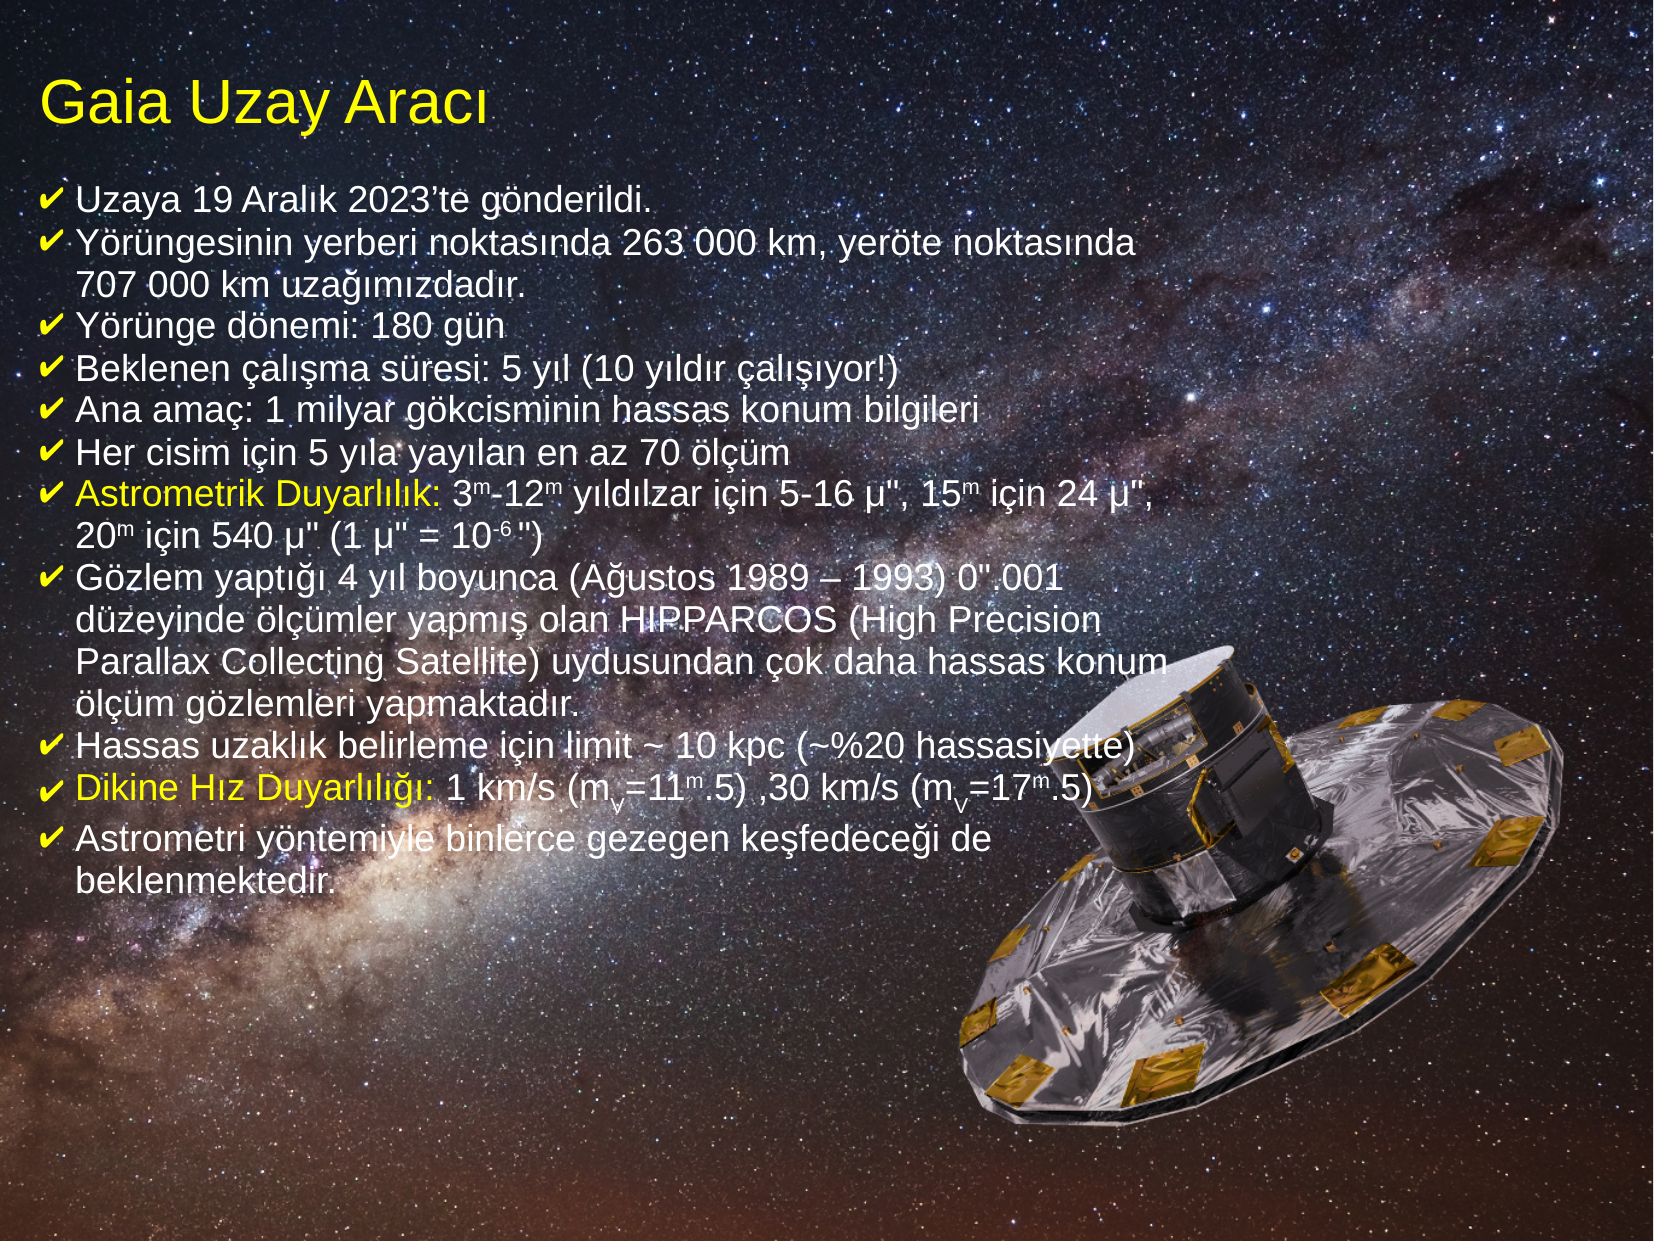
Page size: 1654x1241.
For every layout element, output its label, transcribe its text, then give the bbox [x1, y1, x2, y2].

text_box Gaia Uzay Aracı Uzaya 19 Aralık 2023’te gönderildi. Yörüngesinin yerberi noktasında 263 000 km, yeröte noktasında 707 000 km uzağımızdadır. Yörünge dönemi: 180 gün Beklenen çalışma süresi: 5 yıl (10 yıldır çalışıyor!) Ana amaç: 1 milyar gökcisminin hassas konum bilgileri Her cisim için 5 yıla yayılan en az 70 ölçüm Astrometrik Duyarlılık: 3m-12m yıldılzar için 5-16 μ", 15m için 24 μ", 20m için 540 μ" (1 μ" = 10-6 ") Gözlem yaptığı 4 yıl boyunca (Ağustos 1989 – 1993) 0".001 düzeyinde ölçümler yapmış olan HIPPARCOS (High Precision Parallax Collecting Satellite) uydusundan çok daha hassas konum ölçüm gözlemleri yapmaktadır. Hassas uzaklık belirleme için limit ~ 10 kpc (~%20 hassasiyette) Dikine Hız Duyarlılığı: 1 km/s (mV=11m.5) ,30 km/s (mV=17m.5) Astrometri yöntemiyle binlerce gezegen keşfedeceği de beklenmektedir. [24, 59, 1201, 943]
picture [0, 0, 1654, 1241]
